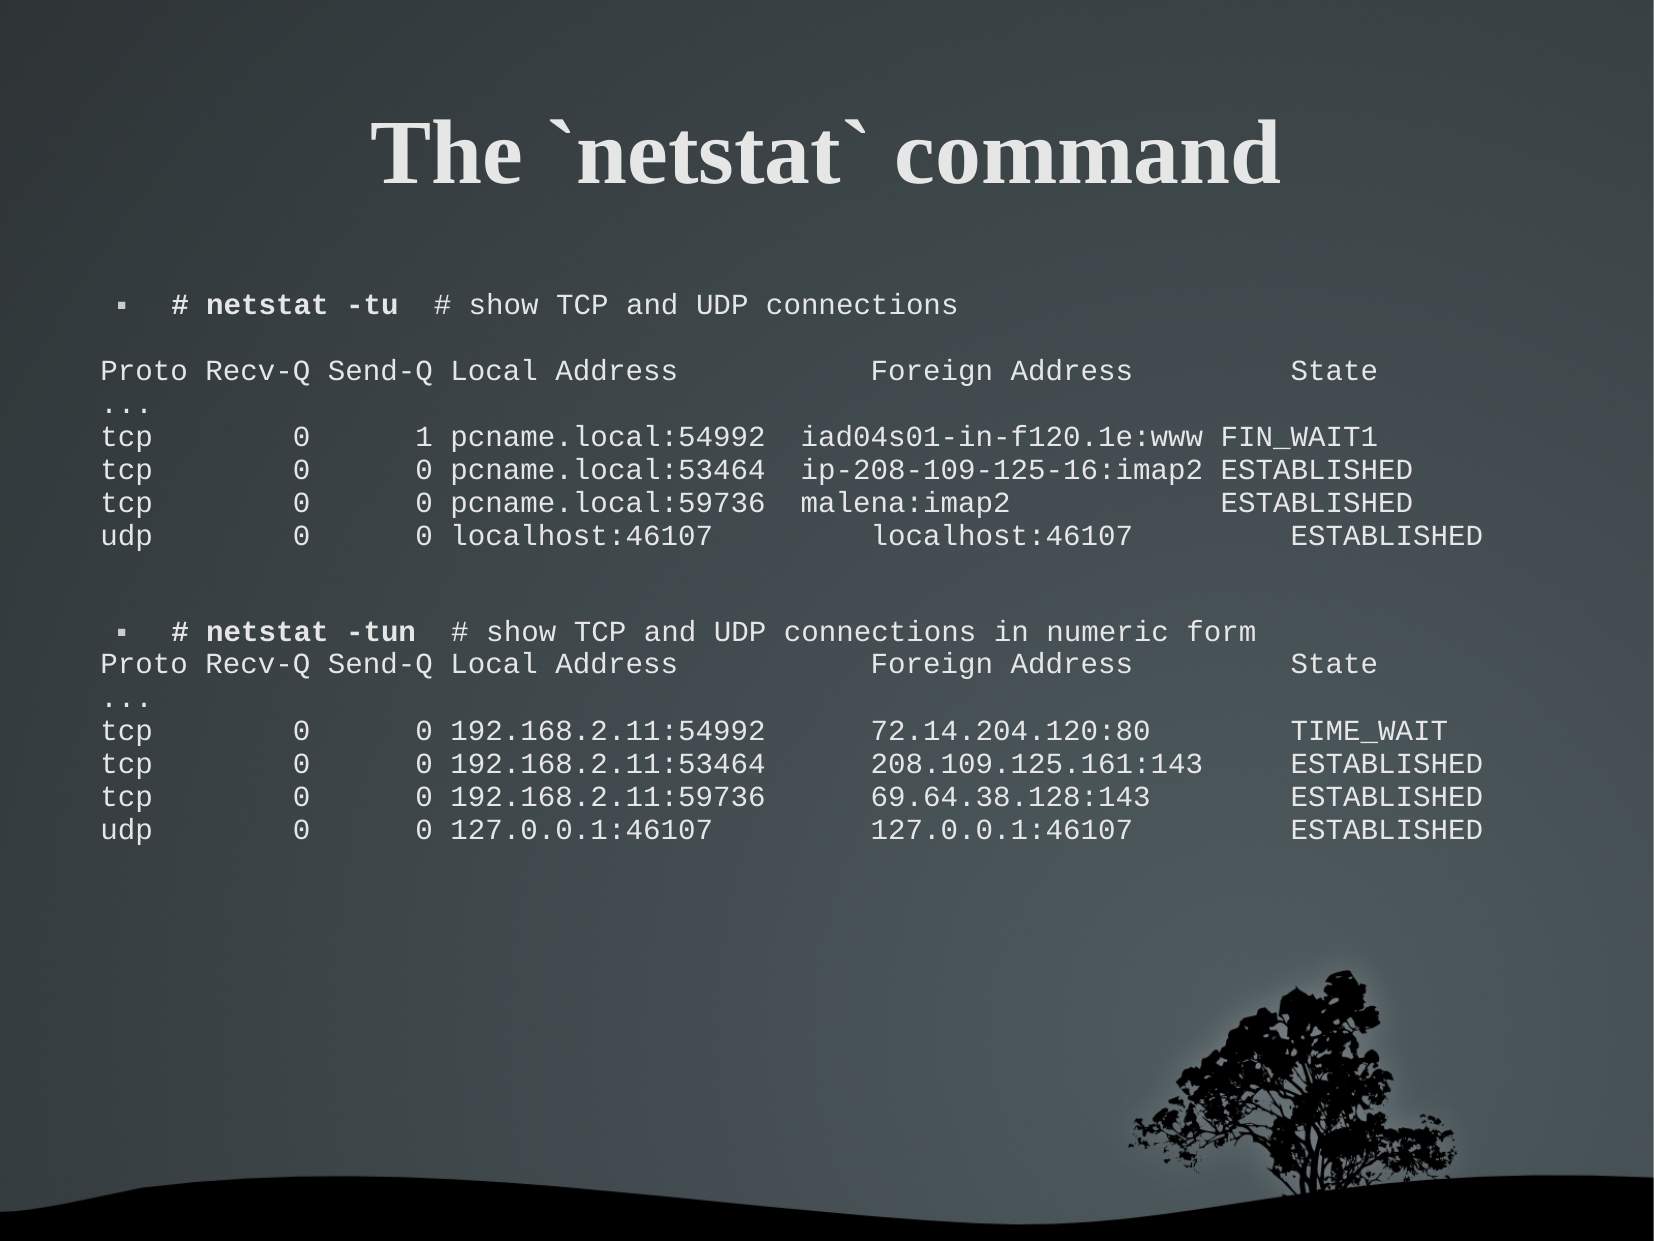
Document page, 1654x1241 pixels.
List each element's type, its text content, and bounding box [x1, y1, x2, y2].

list # netstat -tu # show TCP and UDP connections Proto Recv-Q Send-Q Local Address Foreign Address State ... tcp 0 1 pcname.local:54992 iad04s01-in-f120.1e:www FIN_WAIT1 tcp 0 0 pcname.local:53464 ip-208-109-125-16:imap2 ESTABLISHED tcp 0 0 pcname.local:59736 malena:imap2 ESTABLISHED udp 0 0 localhost:46107 localhost:46107 ESTABLISHED # netstat -tun # show TCP and UDP connections in numeric form Proto Recv-Q Send-Q Local Address Foreign Address State ... tcp 0 0 192.168.2.11:54992 72.14.204.120:80 TIME_WAIT tcp 0 0 192.168.2.11:53464 208.109.125.161:143 ESTABLISHED tcp 0 0 192.168.2.11:59736 69.64.38.128:143 ESTABLISHED udp 0 0 127.0.0.1:46107 127.0.0.1:46107 ESTABLISHED [82, 290, 1571, 1109]
picture [0, 0, 1654, 1241]
title The `netstat` command [82, 49, 1571, 257]
